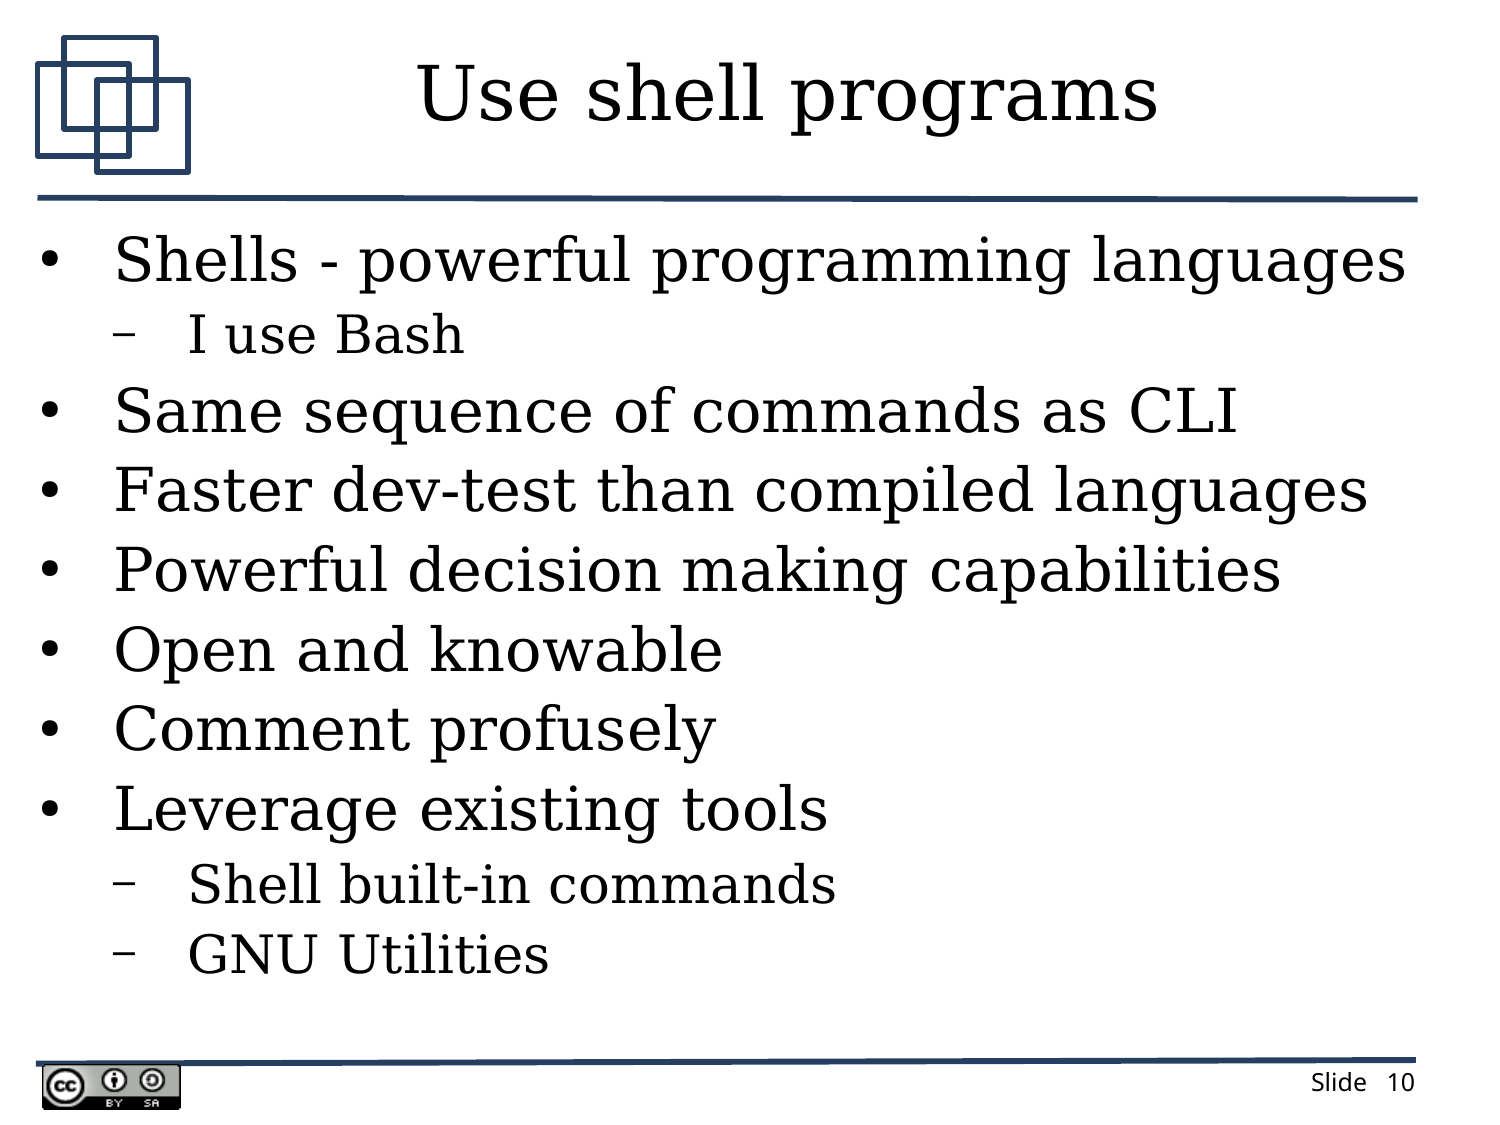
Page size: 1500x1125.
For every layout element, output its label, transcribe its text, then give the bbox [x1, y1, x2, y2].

picture [42, 1064, 181, 1110]
list Shells - powerful programming languages I use Bash Same sequence of commands as CLI Faster dev-test than compiled languages Powerful decision making capabilities Open and knowable Comment profusely Leverage existing tools Shell built-in commands GNU Utilities [37, 224, 1425, 987]
title Use shell programs [150, 0, 1425, 188]
